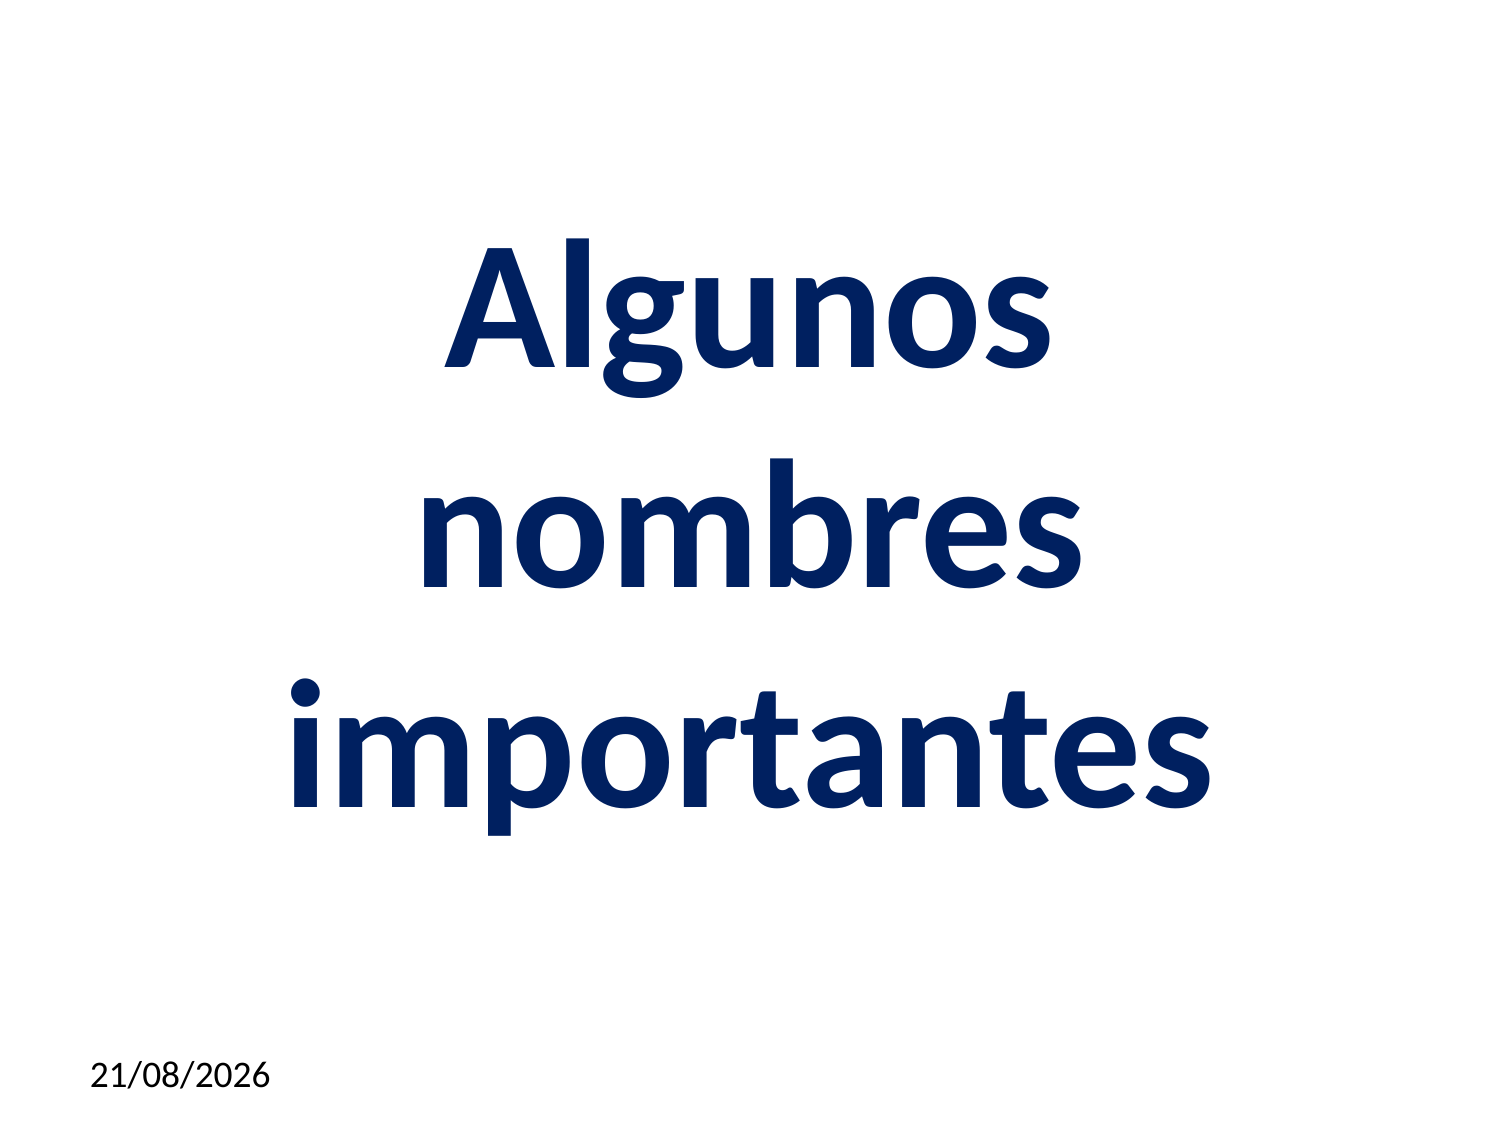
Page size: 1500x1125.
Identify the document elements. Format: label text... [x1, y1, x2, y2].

title Algunos nombres importantes [112, 177, 1388, 627]
